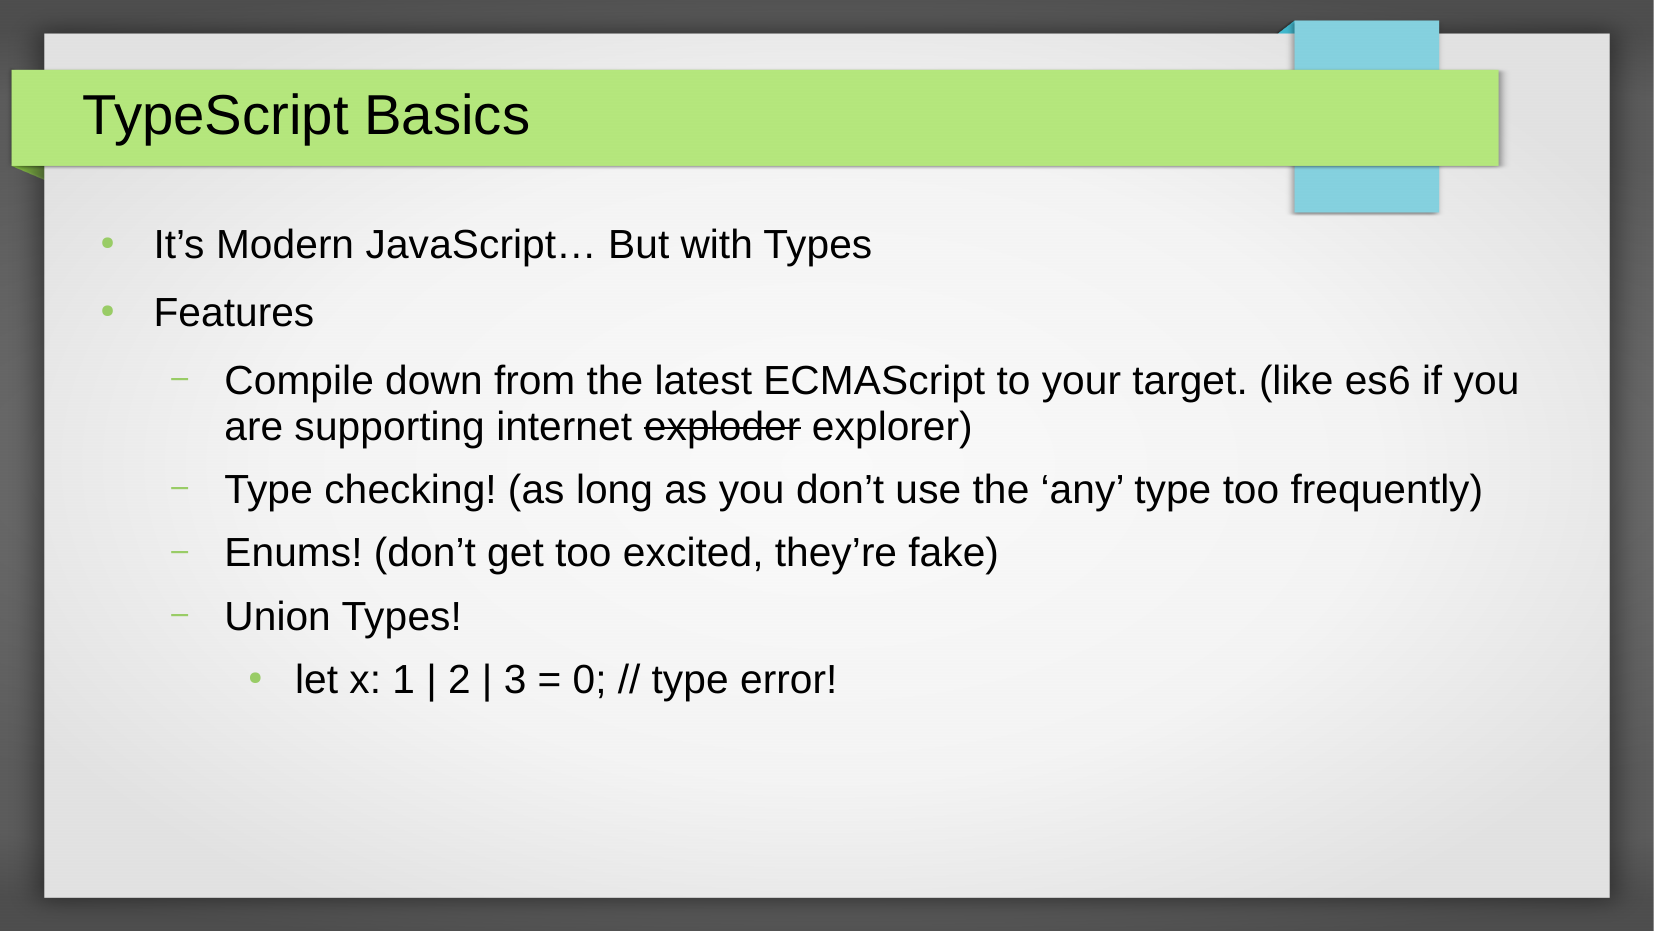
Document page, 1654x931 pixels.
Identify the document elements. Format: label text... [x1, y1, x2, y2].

picture [0, 0, 1654, 931]
list It’s Modern JavaScript… But with Types Features Compile down from the latest ECMAScript to your target. (like es6 if you are supporting internet exploder explorer) Type checking! (as long as you don’t use the ‘any’ type too frequently) Enums! (don’t get too excited, they’re fake) Union Types! let x: 1 | 2 | 3 = 0; // type error! [82, 221, 1571, 761]
title TypeScript Basics [82, 70, 1264, 160]
